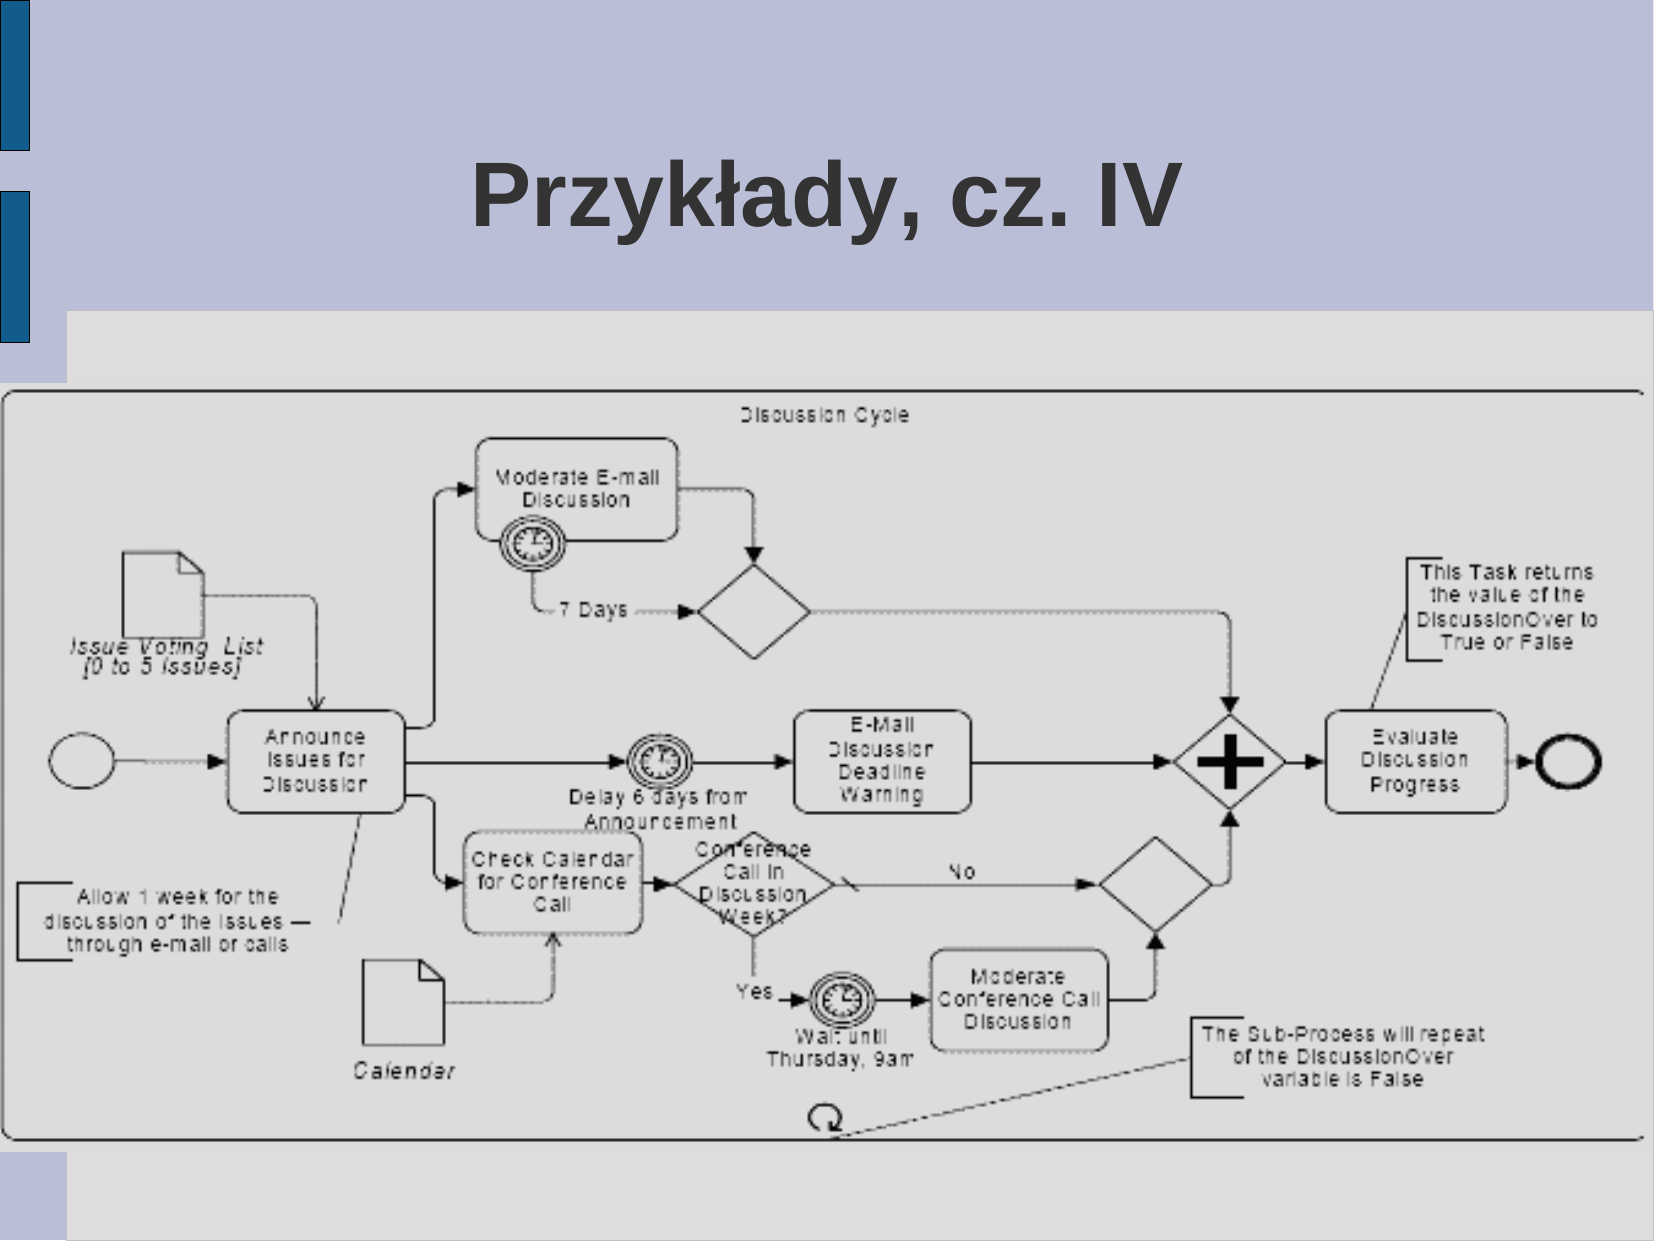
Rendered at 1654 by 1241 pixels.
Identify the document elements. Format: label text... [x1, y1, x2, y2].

picture [0, 383, 1654, 1152]
title Przykłady, cz. IV [121, 91, 1534, 299]
